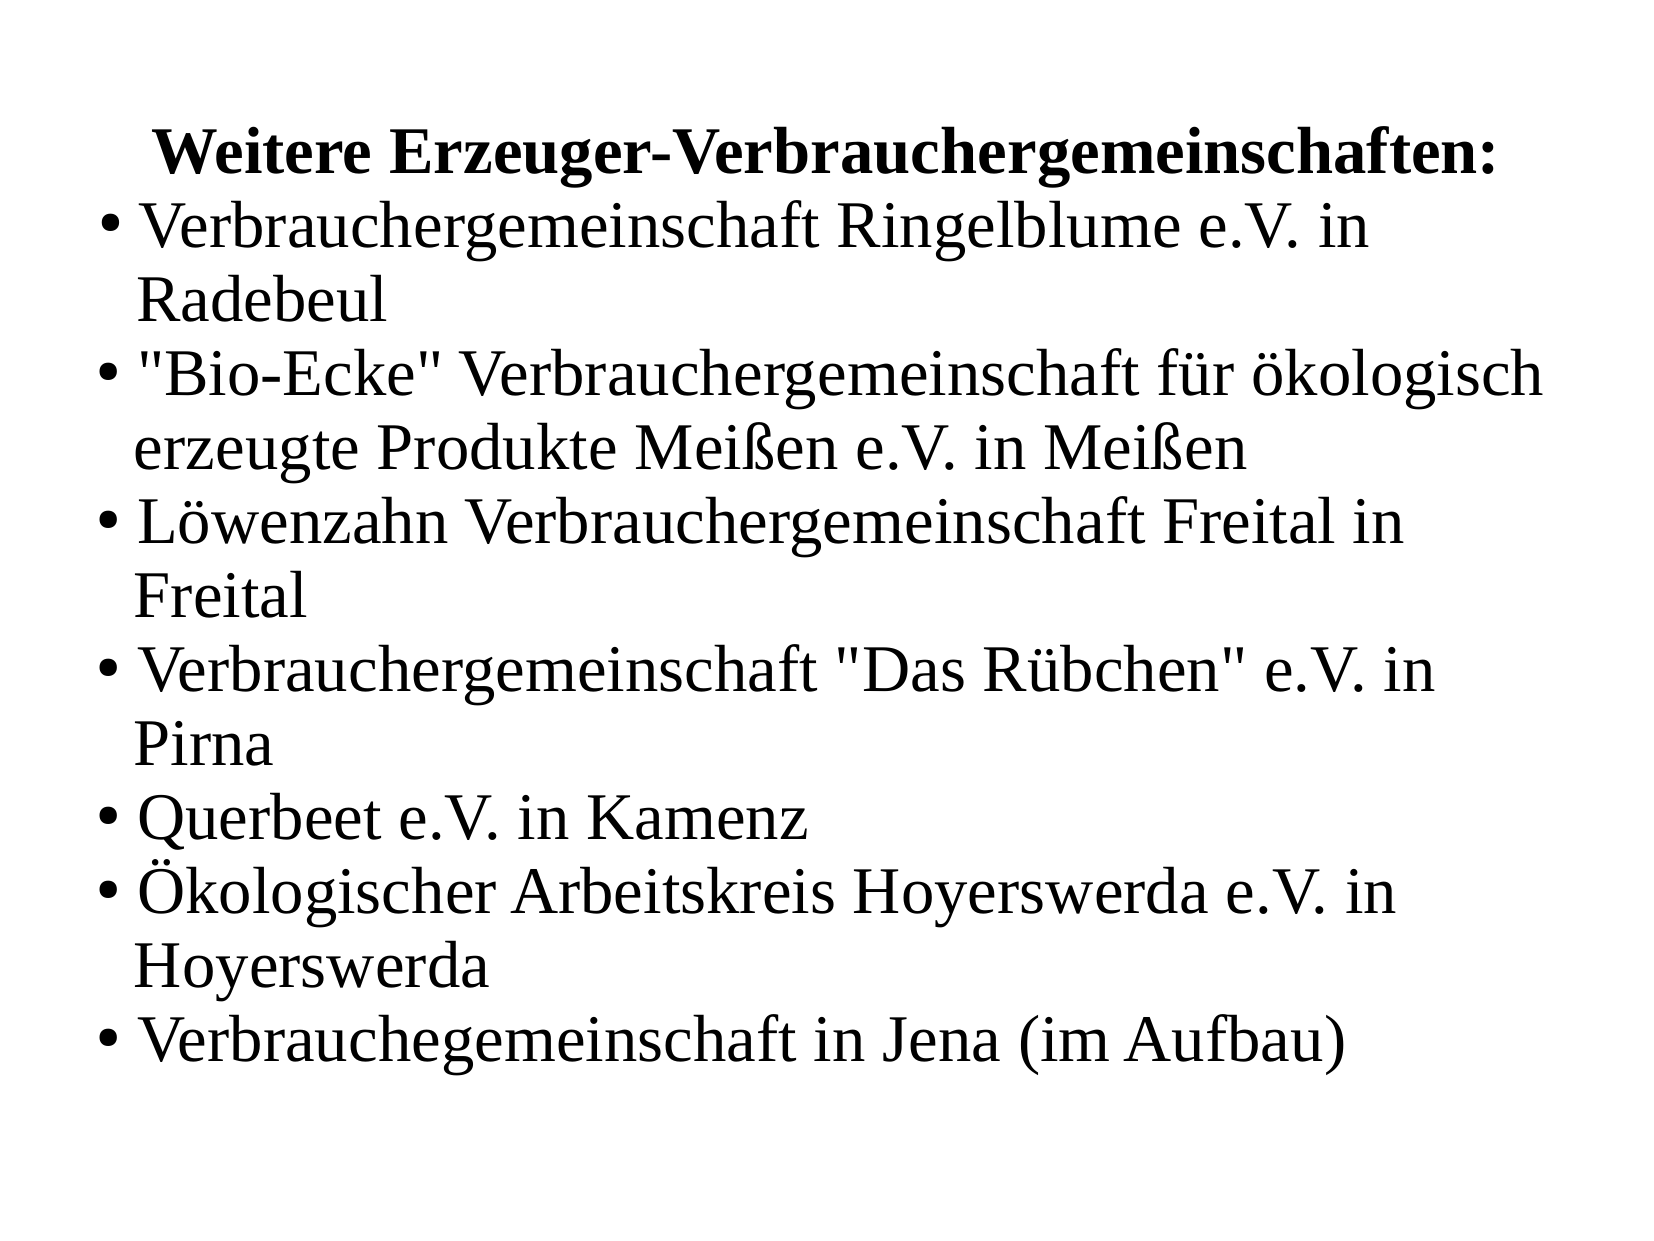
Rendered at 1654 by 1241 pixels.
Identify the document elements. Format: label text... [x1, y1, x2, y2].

text_box Weitere Erzeuger-Verbrauchergemeinschaften: Verbrauchergemeinschaft Ringelblume e.V. in Radebeul "Bio-Ecke" Verbrauchergemeinschaft für ökologisch erzeugte Produkte Meißen e.V. in Meißen Löwenzahn Verbrauchergemeinschaft Freital in Freital Verbrauchergemeinschaft "Das Rübchen" e.V. in Pirna Querbeet e.V. in Kamenz Ökologischer Arbeitskreis Hoyerswerda e.V. in Hoyerswerda Verbrauchegemeinschaft in Jena (im Aufbau) [44, 106, 1610, 1084]
